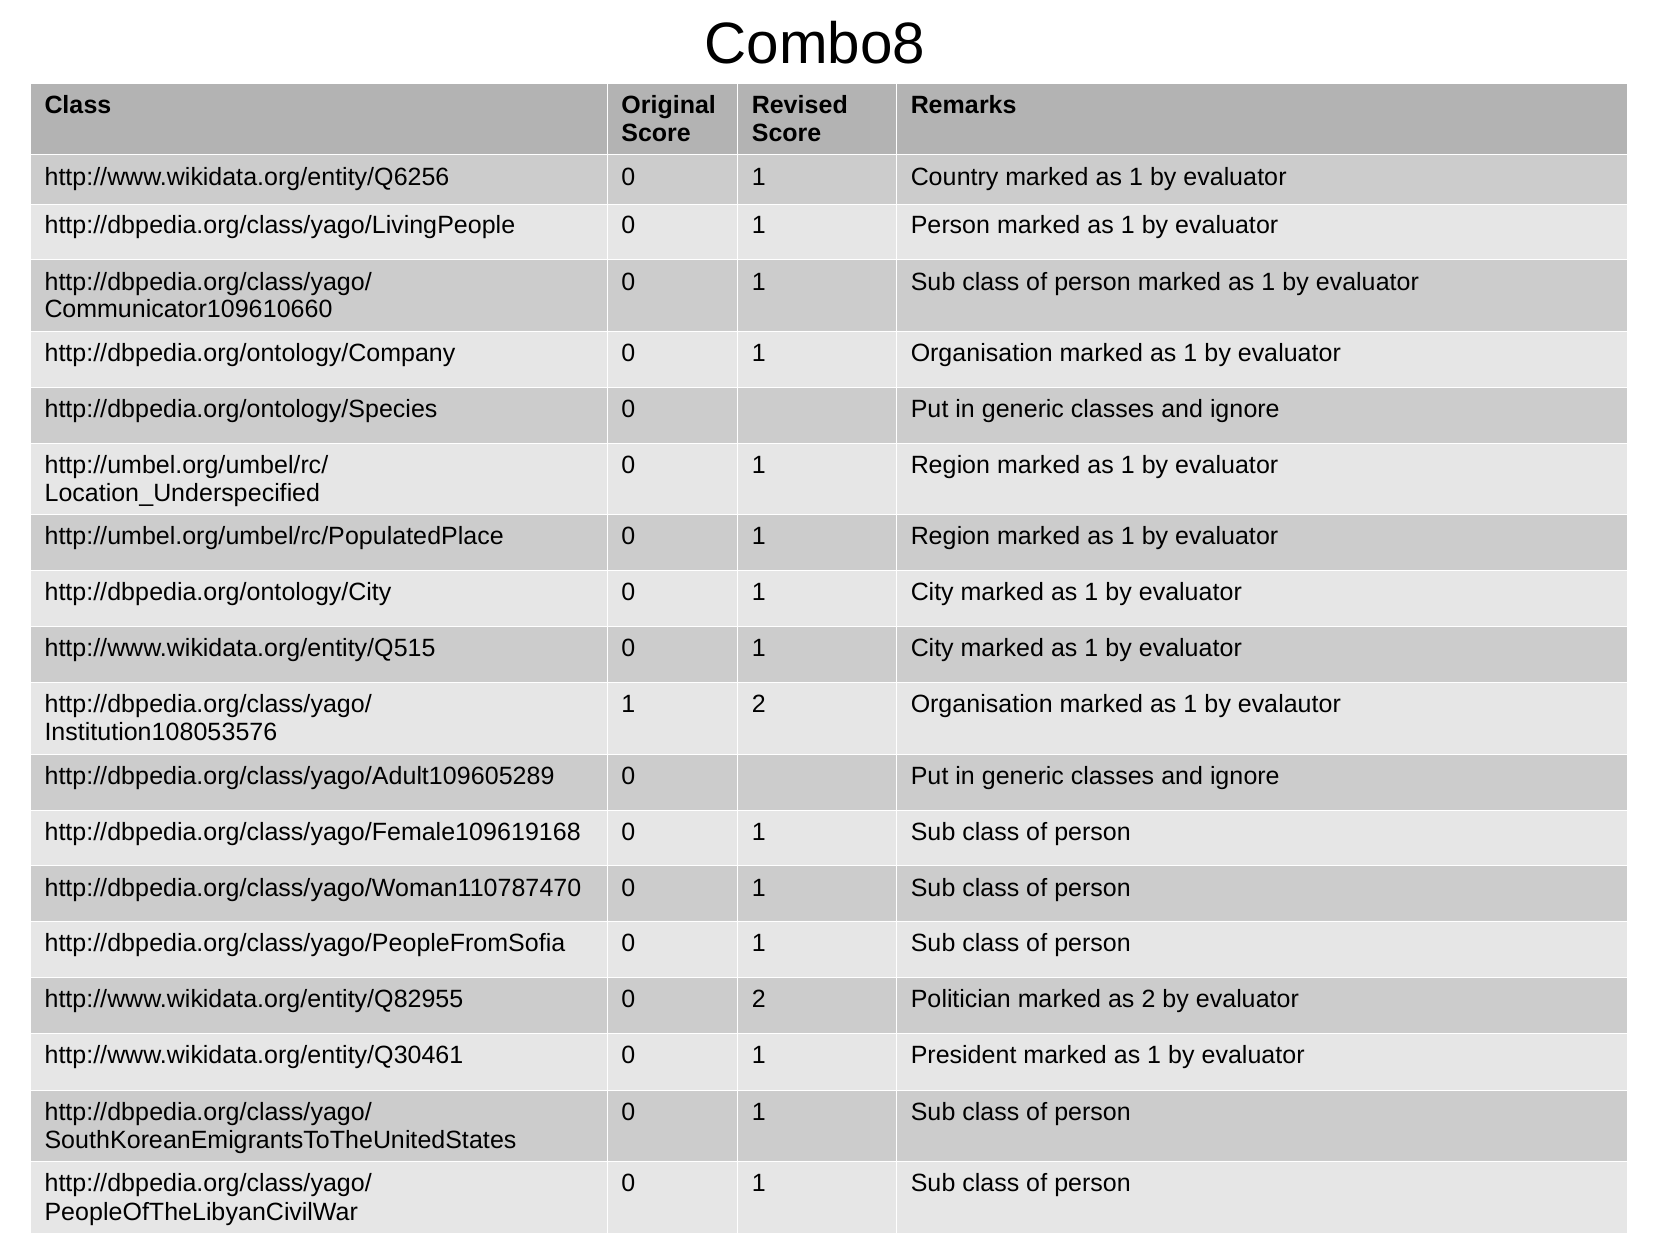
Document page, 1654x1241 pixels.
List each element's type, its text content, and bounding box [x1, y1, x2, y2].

table_cell http://dbpedia.org/ontology/Company [31, 332, 607, 387]
table_cell http://dbpedia.org/class/yago/PeopleOfTheLibyanCivilWar [31, 1162, 607, 1233]
table_cell http://dbpedia.org/class/yago/Institution108053576 [31, 683, 607, 754]
table_cell http://www.wikidata.org/entity/Q30461 [31, 1034, 607, 1090]
table_cell 1 [738, 1034, 896, 1090]
table_cell 1 [738, 515, 896, 570]
table_cell Put in generic classes and ignore [897, 388, 1627, 443]
table_cell Sub class of person [897, 1162, 1627, 1233]
table_cell http://www.wikidata.org/entity/Q515 [31, 627, 607, 682]
table_cell 0 [608, 1162, 737, 1233]
table_cell 0 [608, 1091, 737, 1161]
table_cell 0 [608, 755, 737, 810]
table_cell Sub class of person [897, 866, 1627, 921]
table_cell 1 [738, 922, 896, 977]
table_cell Sub class of person [897, 1091, 1627, 1161]
table_cell 1 [738, 627, 896, 682]
table_cell Person marked as 1 by evaluator [897, 205, 1627, 259]
table_cell 1 [608, 683, 737, 754]
table_cell http://umbel.org/umbel/rc/Location_Underspecified [31, 444, 607, 514]
table_cell 0 [608, 922, 737, 977]
table_cell Country marked as 1 by evaluator [897, 155, 1627, 204]
table_cell 1 [738, 1162, 896, 1233]
table_cell 0 [608, 155, 737, 204]
table_cell [738, 755, 896, 810]
table_cell 0 [608, 627, 737, 682]
table_cell http://dbpedia.org/class/yago/Adult109605289 [31, 755, 607, 810]
table_cell 1 [738, 332, 896, 387]
table_cell Politician marked as 2 by evaluator [897, 978, 1627, 1033]
table_cell http://www.wikidata.org/entity/Q6256 [31, 155, 607, 204]
table_cell City marked as 1 by evaluator [897, 627, 1627, 682]
table_header Original Score [608, 84, 737, 154]
table_cell http://dbpedia.org/class/yago/Woman110787470 [31, 866, 607, 921]
table_cell http://umbel.org/umbel/rc/PopulatedPlace [31, 515, 607, 570]
table_cell Sub class of person [897, 811, 1627, 865]
table_header Class [31, 84, 607, 154]
table_header Revised Score [738, 84, 896, 154]
table_cell Region marked as 1 by evaluator [897, 444, 1627, 514]
table_cell http://dbpedia.org/ontology/Species [31, 388, 607, 443]
table_cell http://dbpedia.org/class/yago/SouthKoreanEmigrantsToTheUnitedStates [31, 1091, 607, 1161]
table_cell 1 [738, 260, 896, 331]
table_cell 0 [608, 444, 737, 514]
table_cell 1 [738, 571, 896, 626]
table_cell 1 [738, 866, 896, 921]
table_cell Sub class of person marked as 1 by evaluator [897, 260, 1627, 331]
table_cell 0 [608, 205, 737, 259]
table_cell 1 [738, 205, 896, 259]
table_cell 0 [608, 515, 737, 570]
table_cell 0 [608, 332, 737, 387]
table_cell http://dbpedia.org/class/yago/Female109619168 [31, 811, 607, 865]
table_cell 0 [608, 388, 737, 443]
table_cell http://dbpedia.org/class/yago/PeopleFromSofia [31, 922, 607, 977]
table_cell Region marked as 1 by evaluator [897, 515, 1627, 570]
table_cell Organisation marked as 1 by evaluator [897, 332, 1627, 387]
table_cell 0 [608, 1034, 737, 1090]
table_cell 1 [738, 444, 896, 514]
table_cell Put in generic classes and ignore [897, 755, 1627, 810]
table_cell 1 [738, 155, 896, 204]
table_cell President marked as 1 by evaluator [897, 1034, 1627, 1090]
table_cell 0 [608, 260, 737, 331]
table_cell 1 [738, 811, 896, 865]
table_cell 0 [608, 978, 737, 1033]
table_cell [738, 388, 896, 443]
table_cell 2 [738, 978, 896, 1033]
table_header Remarks [897, 84, 1627, 154]
table_cell 0 [608, 811, 737, 865]
table_cell 2 [738, 683, 896, 754]
table_cell 0 [608, 571, 737, 626]
table_cell 1 [738, 1091, 896, 1161]
table_cell http://www.wikidata.org/entity/Q82955 [31, 978, 607, 1033]
table_cell http://dbpedia.org/class/yago/Communicator109610660 [31, 260, 607, 331]
table_cell Sub class of person [897, 922, 1627, 977]
table_cell 0 [608, 866, 737, 921]
table_cell http://dbpedia.org/class/yago/LivingPeople [31, 205, 607, 259]
table_cell http://dbpedia.org/ontology/City [31, 571, 607, 626]
table_cell Organisation marked as 1 by evalautor [897, 683, 1627, 754]
table_cell City marked as 1 by evaluator [897, 571, 1627, 626]
title Combo8 [70, 10, 1560, 76]
